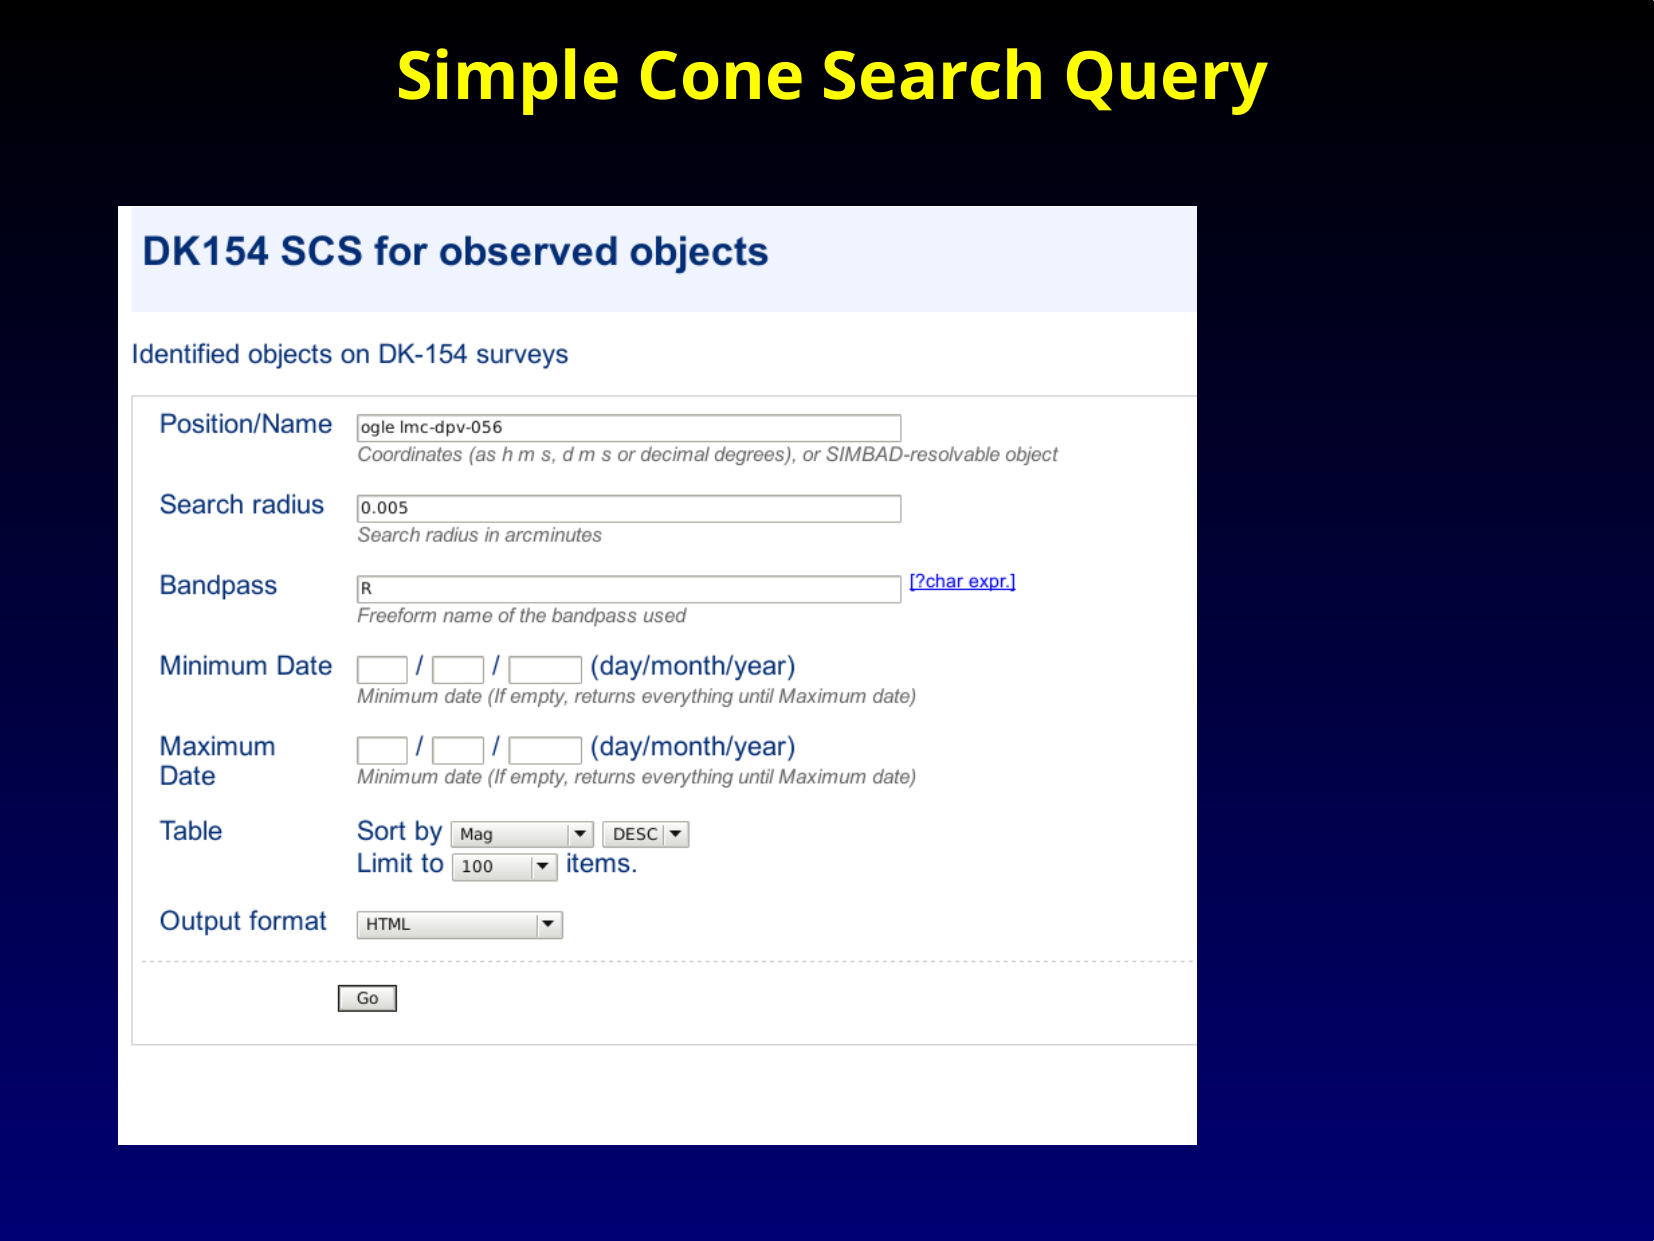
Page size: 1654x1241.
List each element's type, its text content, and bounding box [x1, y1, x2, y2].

picture [118, 206, 1197, 1145]
list [88, 147, 1577, 1229]
title Simple Cone Search Query [88, 29, 1577, 119]
